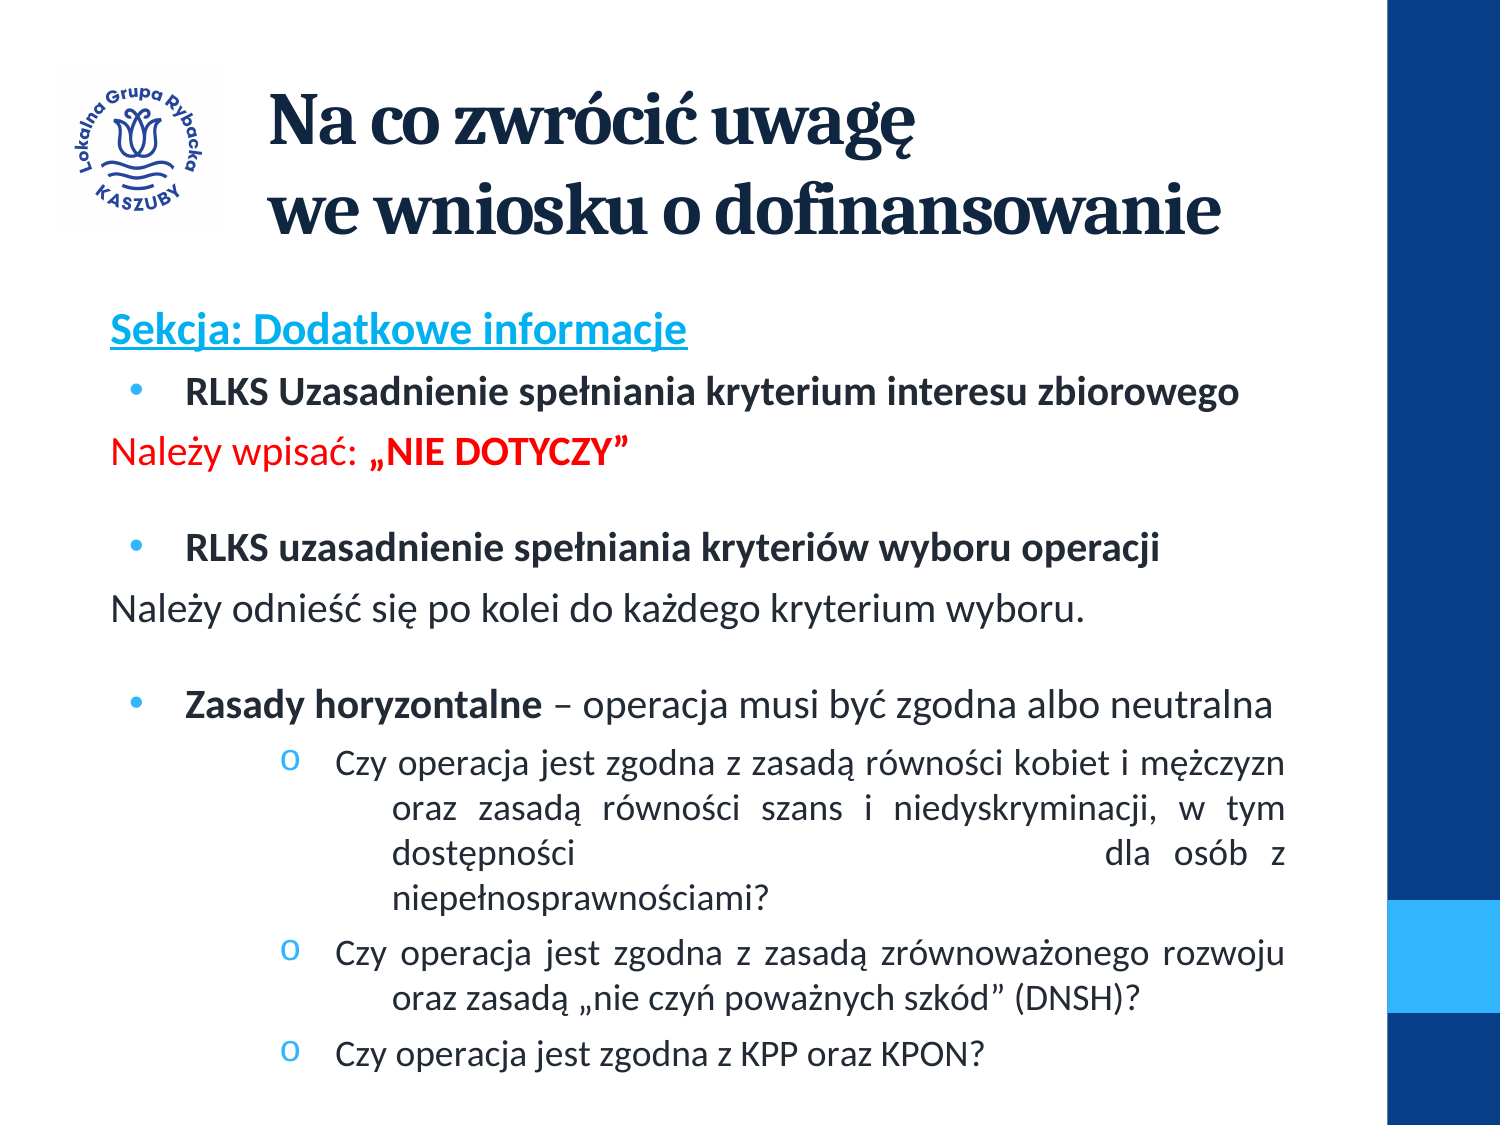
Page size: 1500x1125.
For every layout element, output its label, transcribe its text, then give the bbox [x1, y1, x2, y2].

text_box Sekcja: Dodatkowe informacje RLKS Uzasadnienie spełniania kryterium interesu zbiorowego Należy wpisać: „NIE DOTYCZY” RLKS uzasadnienie spełniania kryteriów wyboru operacji Należy odnieść się po kolei do każdego kryterium wyboru. Zasady horyzontalne – operacja musi być zgodna albo neutralna Czy operacja jest zgodna z zasadą równości kobiet i mężczyzn oraz zasadą równości szans i niedyskryminacji, w tym dostępności dla osób z niepełnosprawnościami? Czy operacja jest zgodna z zasadą zrównoważonego rozwoju oraz zasadą „nie czyń poważnych szkód” (DNSH)? Czy operacja jest zgodna z KPP oraz KPON? [76, 290, 1302, 1095]
picture [55, 66, 221, 232]
title Na co zwrócić uwagę we wniosku o dofinansowanie [253, 30, 1326, 289]
